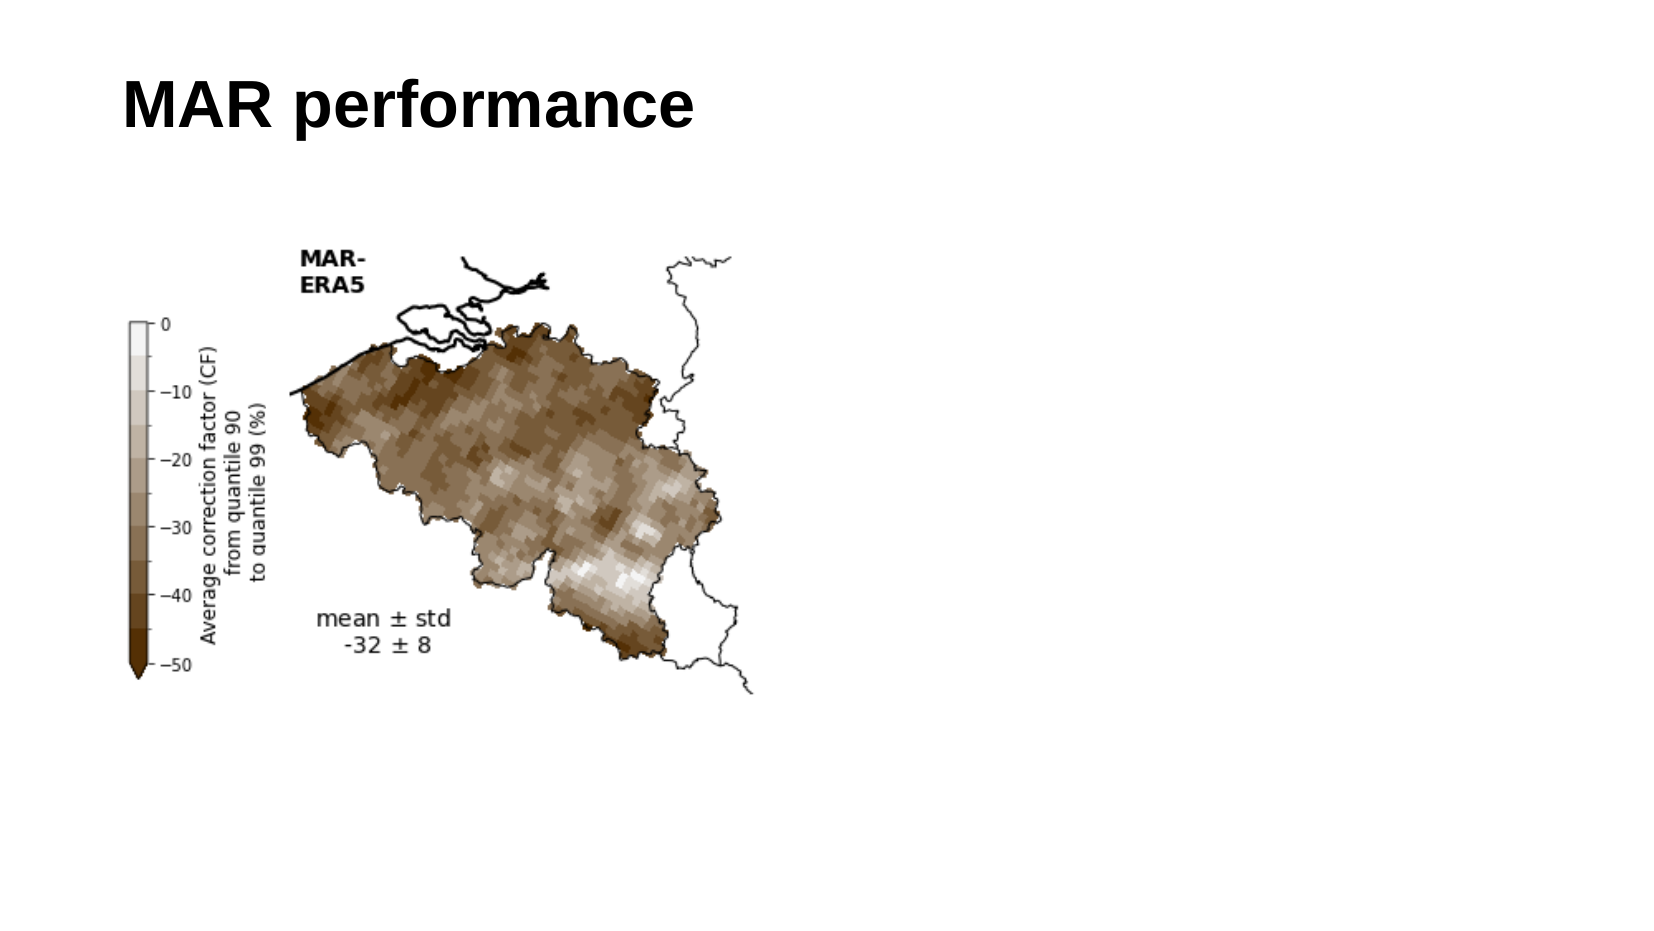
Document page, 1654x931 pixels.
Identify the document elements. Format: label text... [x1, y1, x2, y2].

text_box MAR performance [107, 59, 1506, 224]
picture [88, 88, 798, 709]
